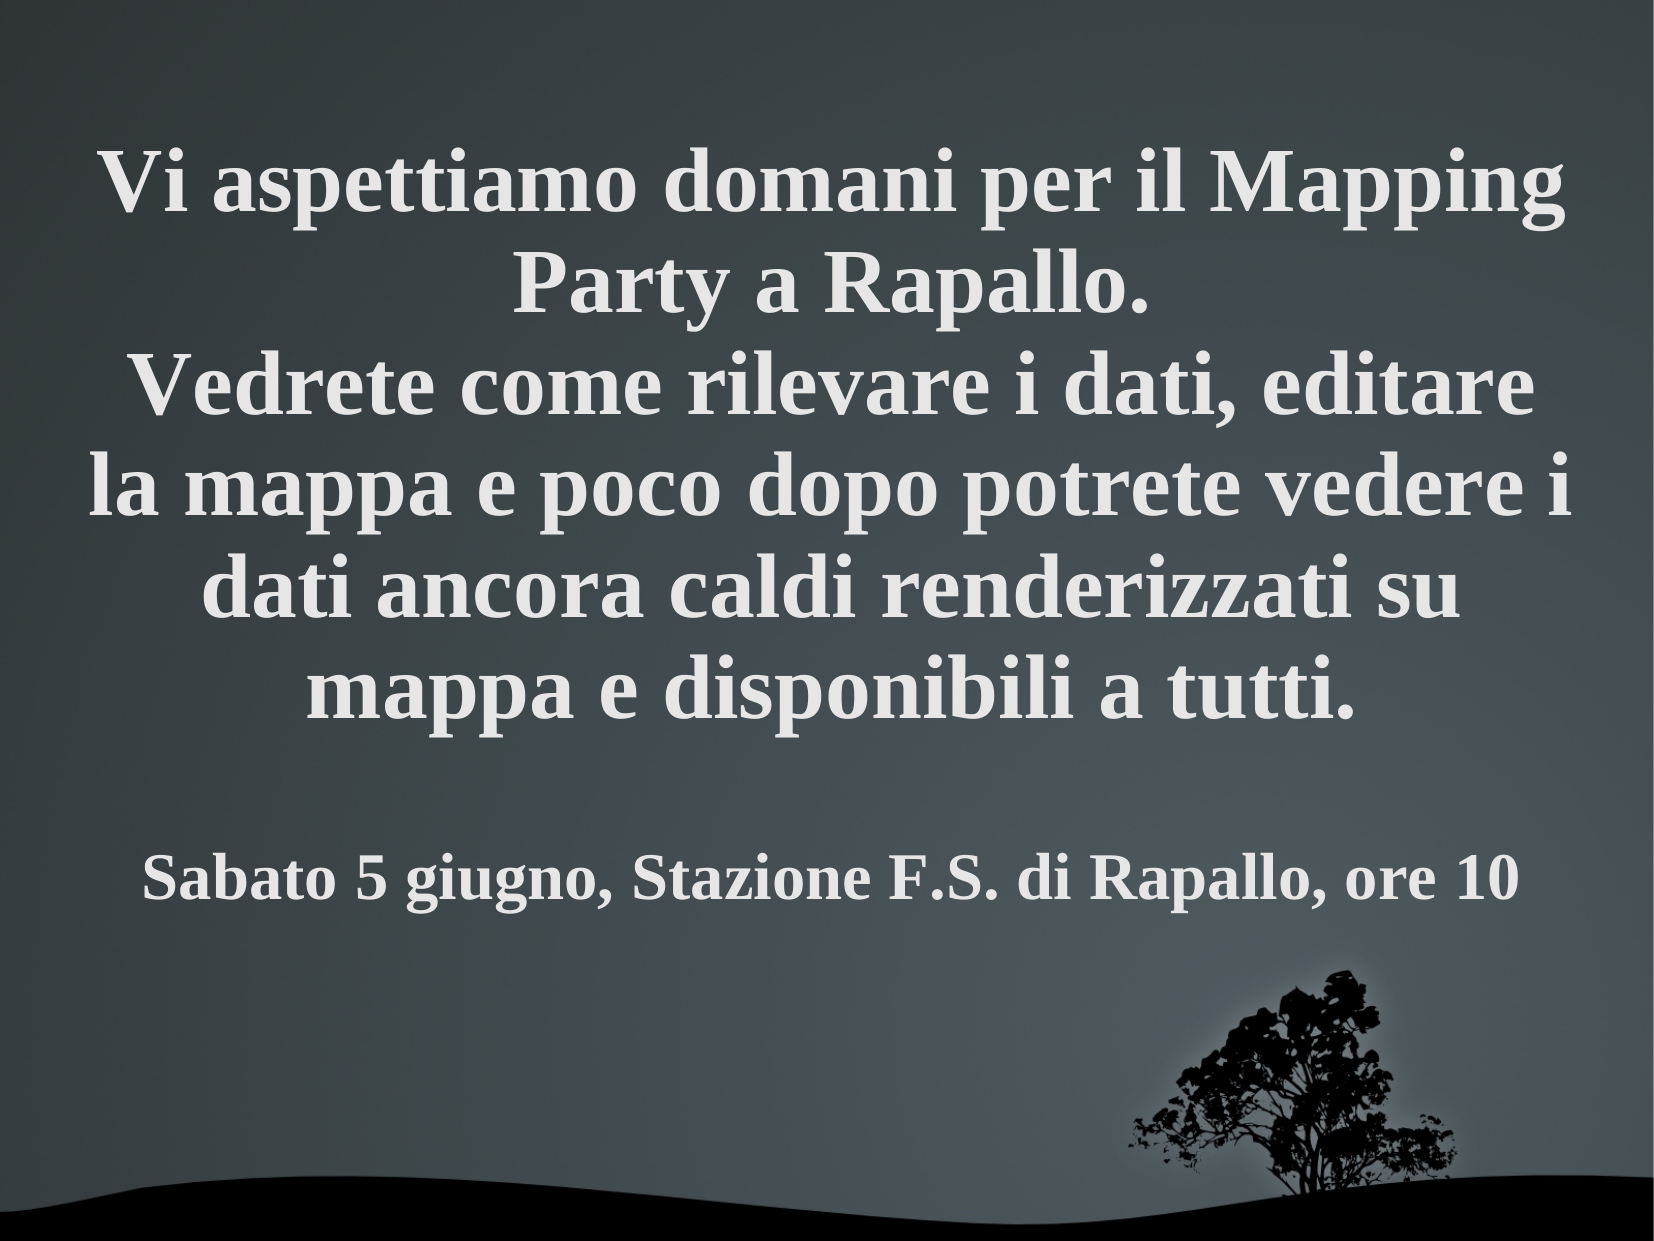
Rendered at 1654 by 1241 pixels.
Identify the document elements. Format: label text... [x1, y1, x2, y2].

title Vi aspettiamo domani per il Mapping Party a Rapallo. Vedrete come rilevare i dati, editare la mappa e poco dopo potrete vedere i dati ancora caldi renderizzati su mappa e disponibili a tutti. Sabato 5 giugno, Stazione F.S. di Rapallo, ore 10 [88, 129, 1577, 915]
picture [0, 0, 1654, 1241]
